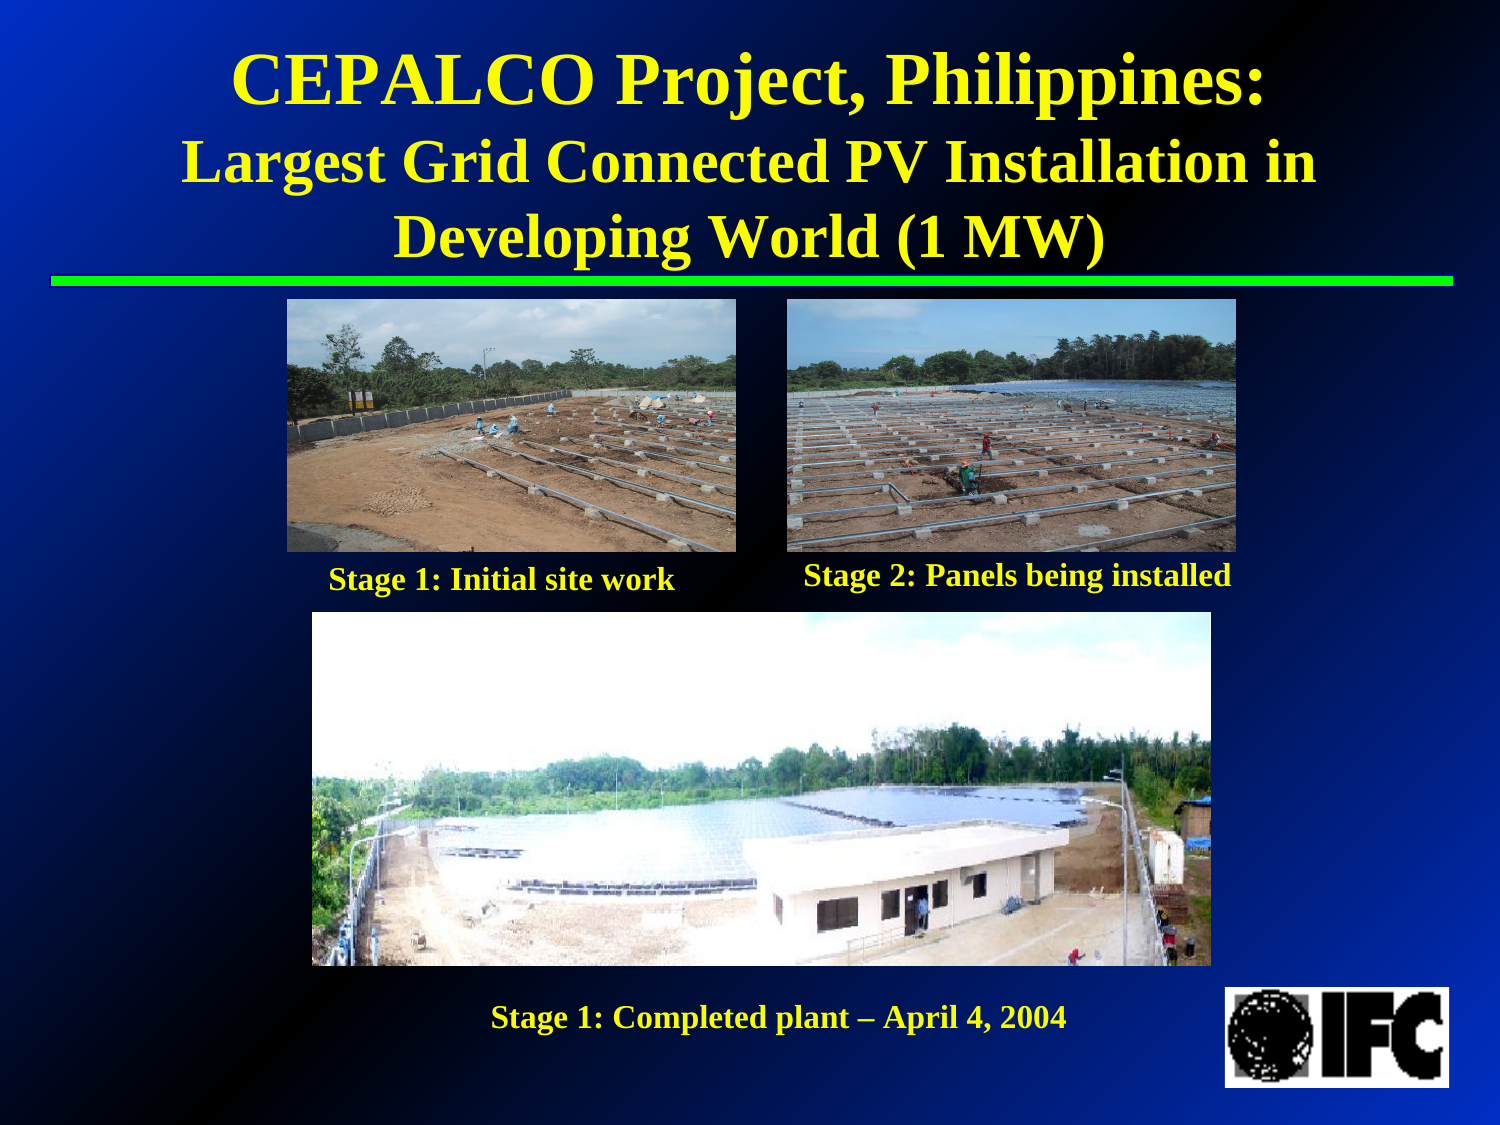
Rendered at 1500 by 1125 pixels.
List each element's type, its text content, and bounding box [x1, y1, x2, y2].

chart [787, 299, 1236, 552]
title CEPALCO Project, Philippines: Largest Grid Connected PV Installation in Developing World (1 MW) [150, 87, 1351, 213]
text_box [49, 274, 1455, 288]
text_box Stage 1: Initial site work [313, 549, 691, 606]
text_box Stage 1: Completed plant – April 4, 2004 [475, 987, 1083, 1043]
chart [287, 299, 736, 552]
chart [312, 612, 1211, 966]
text_box Stage 2: Panels being installed [788, 545, 1248, 601]
